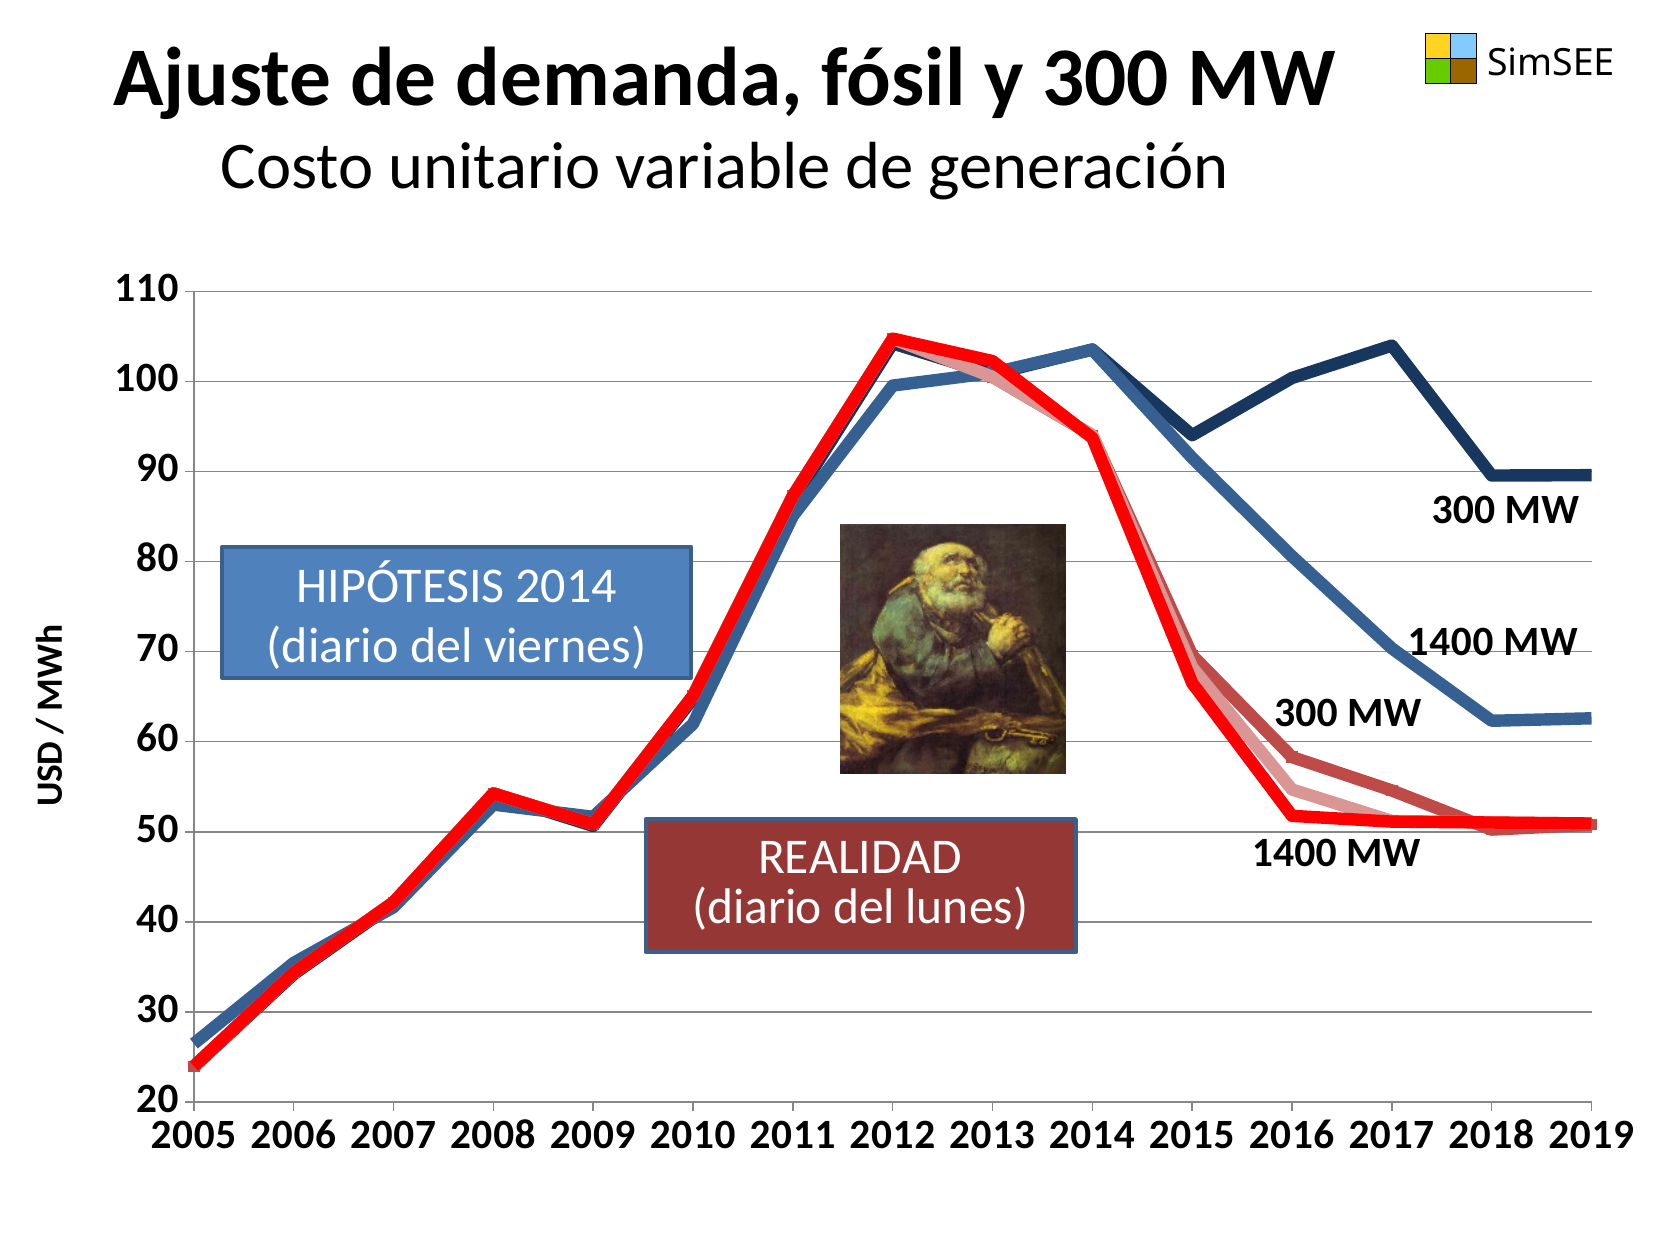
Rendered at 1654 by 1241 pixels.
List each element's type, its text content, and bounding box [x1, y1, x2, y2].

chart [15, 224, 1636, 1186]
text_box 300 MW [1416, 474, 1595, 540]
text_box 1400 MW [1237, 817, 1436, 882]
text_box HIPÓTESIS 2014 (diario del viernes) [222, 546, 692, 678]
title Ajuste de demanda, fósil y 300 MW Costo unitario variable de generación [75, 48, 1376, 224]
text_box 300 MW [1259, 677, 1437, 743]
picture [840, 524, 1066, 774]
